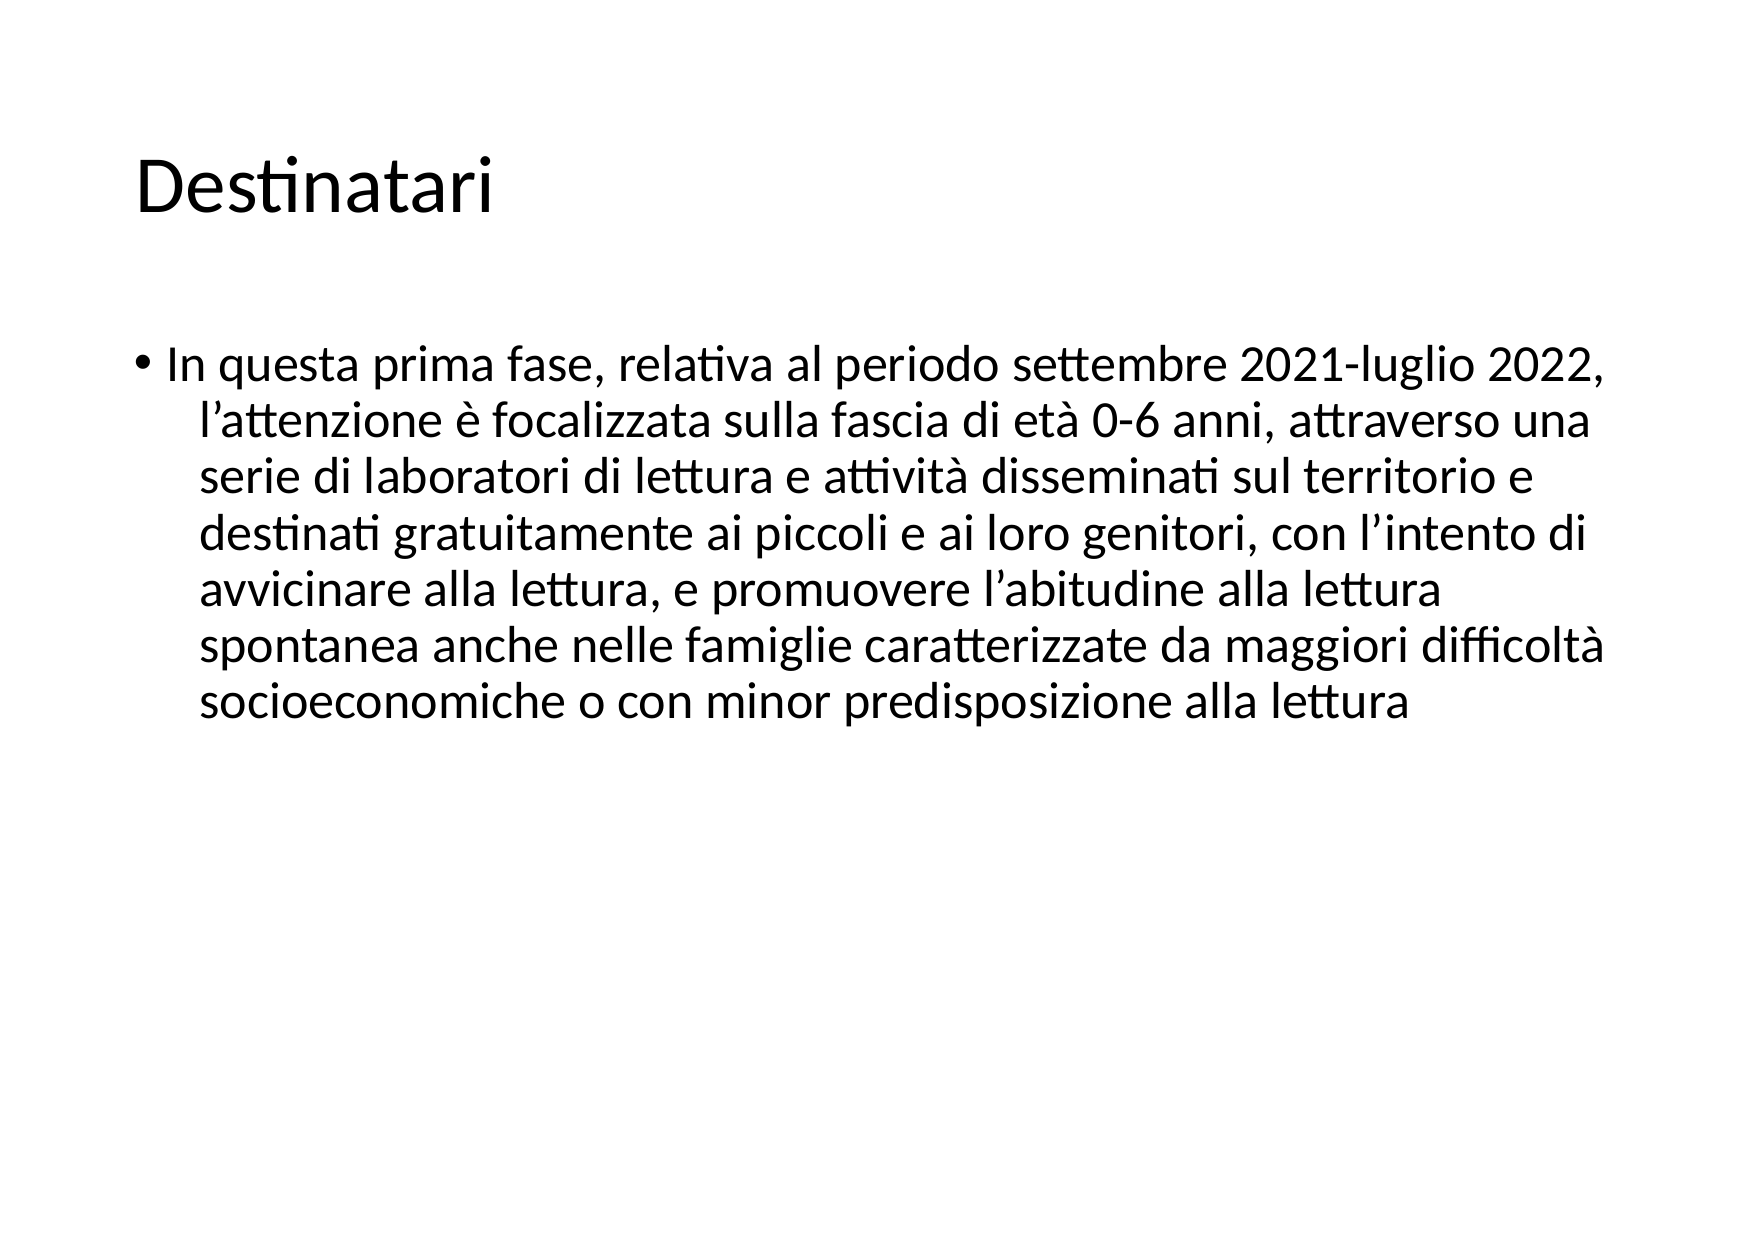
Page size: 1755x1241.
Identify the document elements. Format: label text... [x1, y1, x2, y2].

list In questa prima fase, relativa al periodo settembre 2021-luglio 2022, l’attenzione è focalizzata sulla fascia di età 0-6 anni, attraverso una serie di laboratori di lettura e attività disseminati sul territorio e destinati gratuitamente ai piccoli e ai loro genitori, con l’intento di avvicinare alla lettura, e promuovere l’abitudine alla lettura spontanea anche nelle famiglie caratterizzate da maggiori difficoltà socioeconomiche o con minor predisposizione alla lettura [120, 330, 1634, 1118]
title Destinatari [120, 66, 1634, 306]
